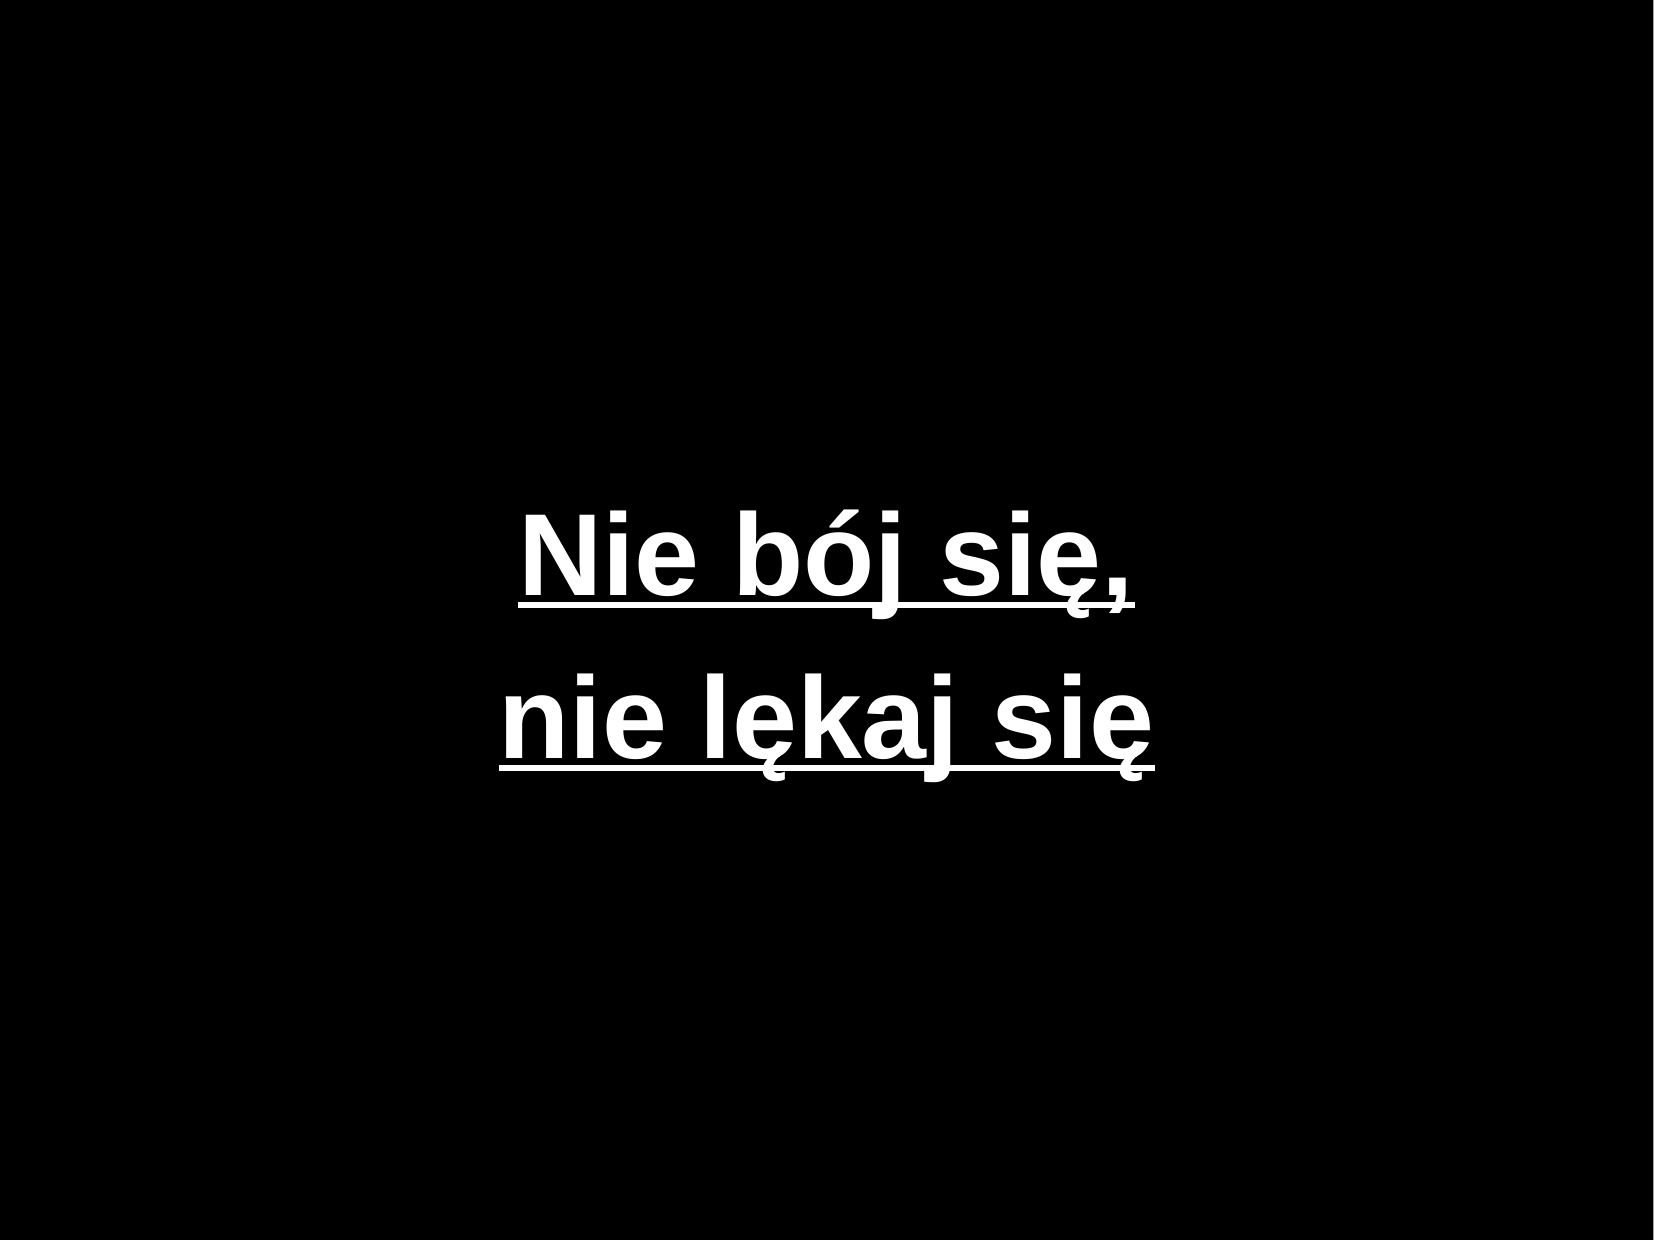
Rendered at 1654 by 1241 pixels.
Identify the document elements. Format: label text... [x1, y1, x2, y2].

subtitle Nie bój się, nie lękaj się [0, 0, 1654, 1241]
